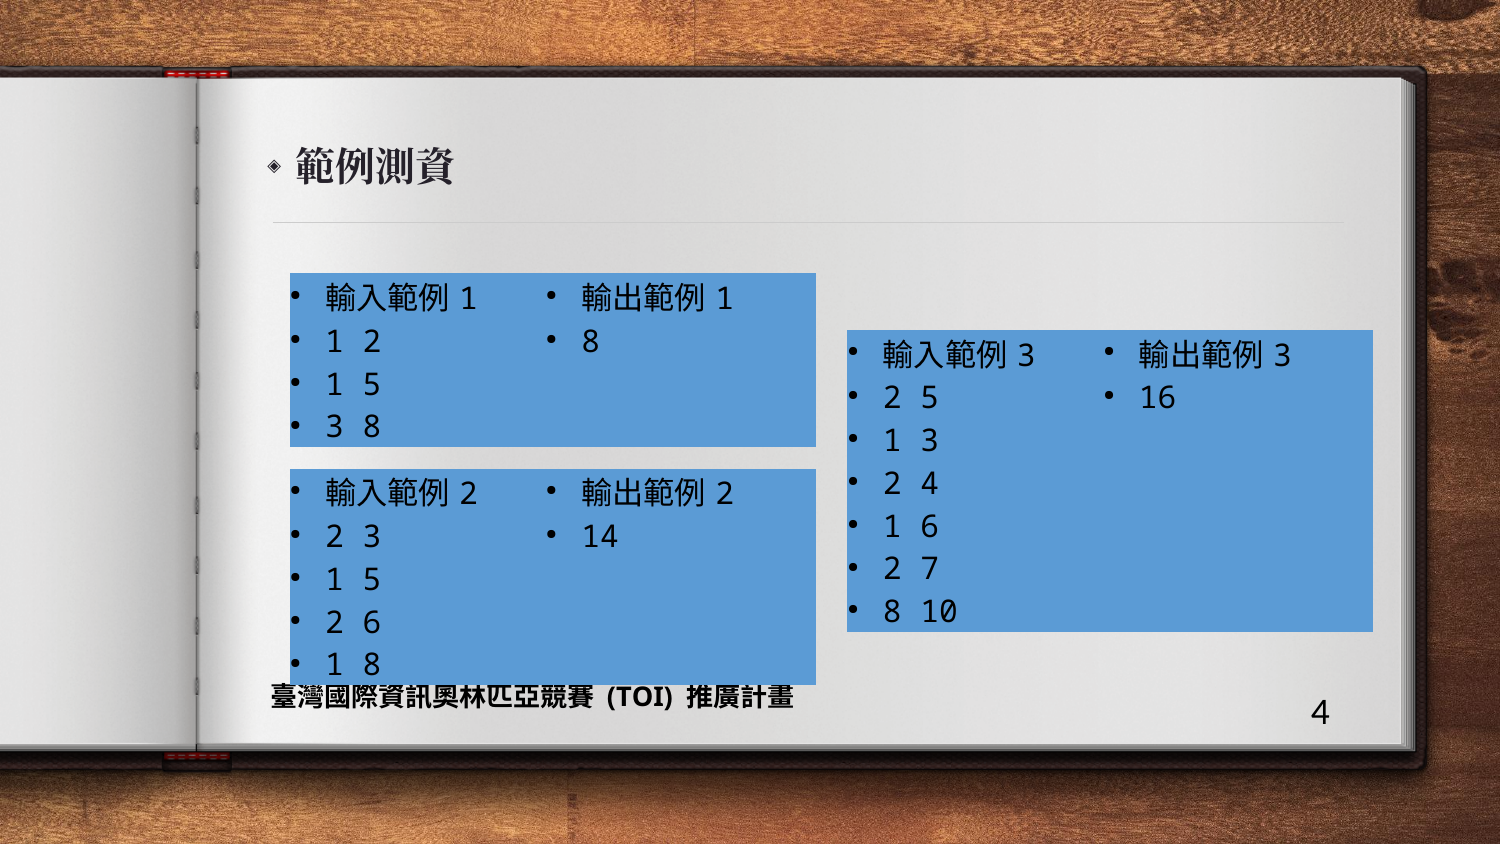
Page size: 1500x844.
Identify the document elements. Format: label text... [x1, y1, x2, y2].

list 範例測資 [252, 126, 1194, 205]
text_box [1295, 672, 1386, 737]
table_header 輸出範例3 16 [1104, 330, 1373, 632]
table_header 輸入範例1 1 2 1 5 3 8 [290, 273, 546, 447]
table_header 輸出範例1 8 [546, 273, 816, 447]
table_header 輸入範例2 2 3 1 5 2 6 1 8 [290, 469, 546, 685]
table_header 輸出範例2 14 [546, 469, 816, 685]
table_header 輸入範例3 2 5 1 3 2 4 1 6 2 7 8 10 [847, 330, 1104, 632]
